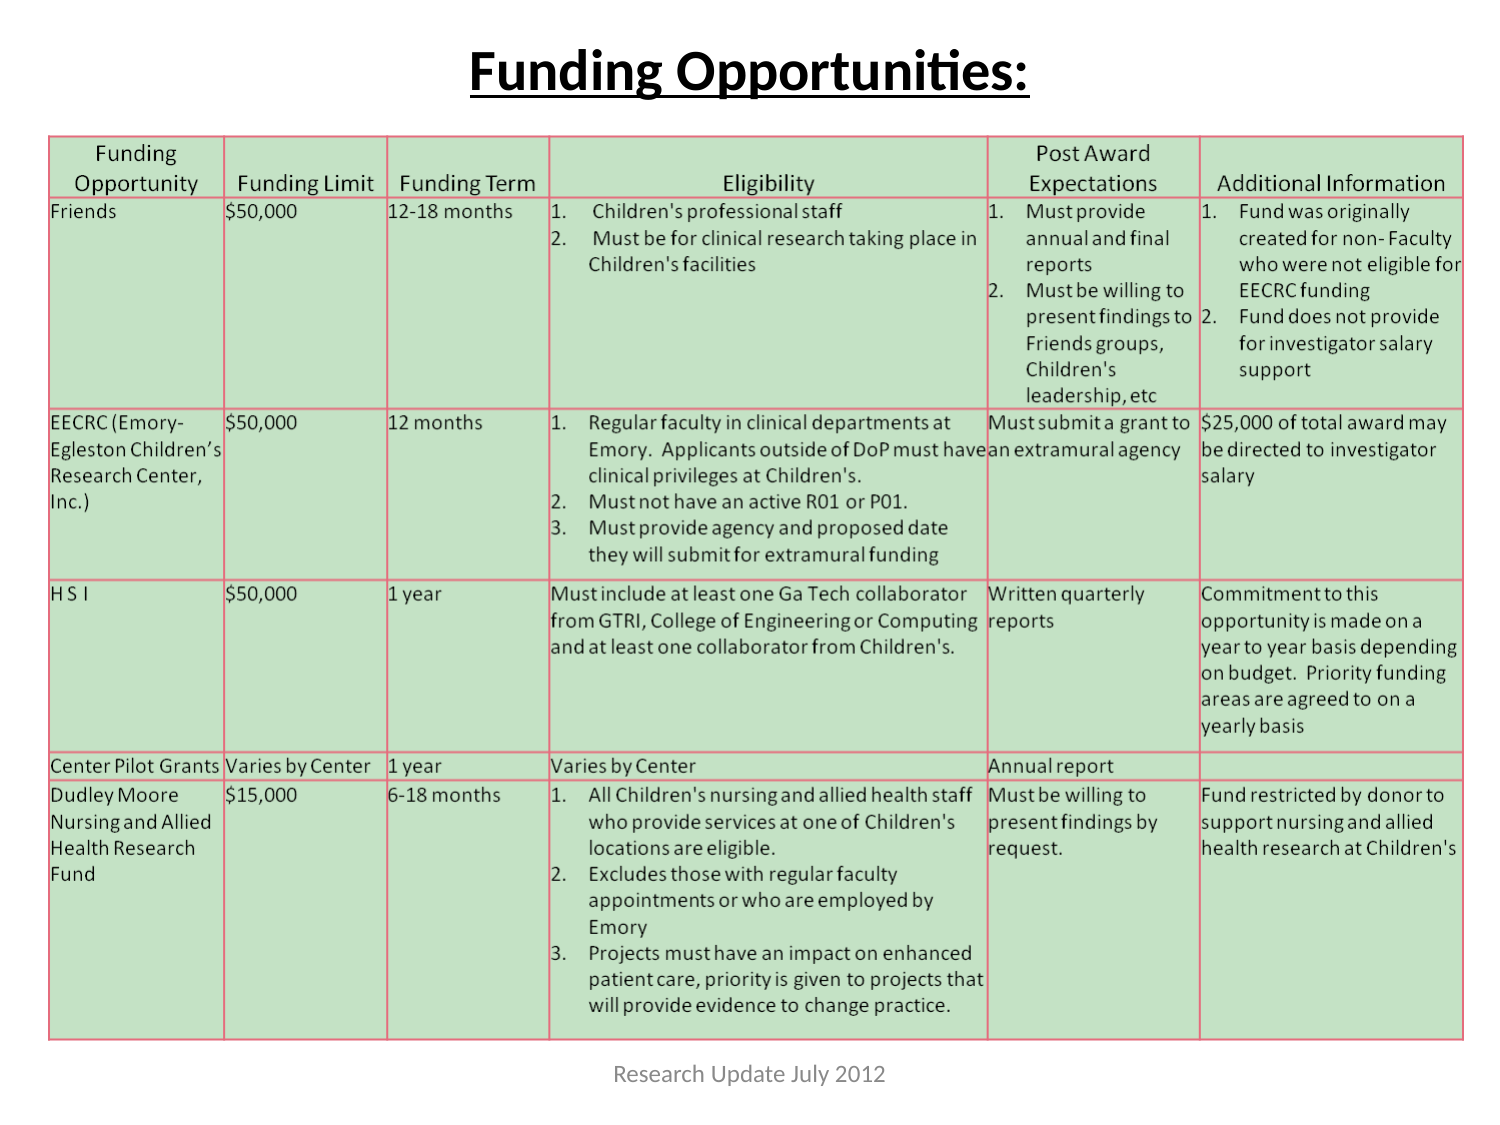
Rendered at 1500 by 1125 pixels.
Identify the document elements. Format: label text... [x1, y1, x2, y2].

picture [37, 126, 1475, 1052]
text_box Funding Opportunities: [75, 24, 1426, 118]
text_box Research Update July 2012 [512, 1052, 988, 1103]
